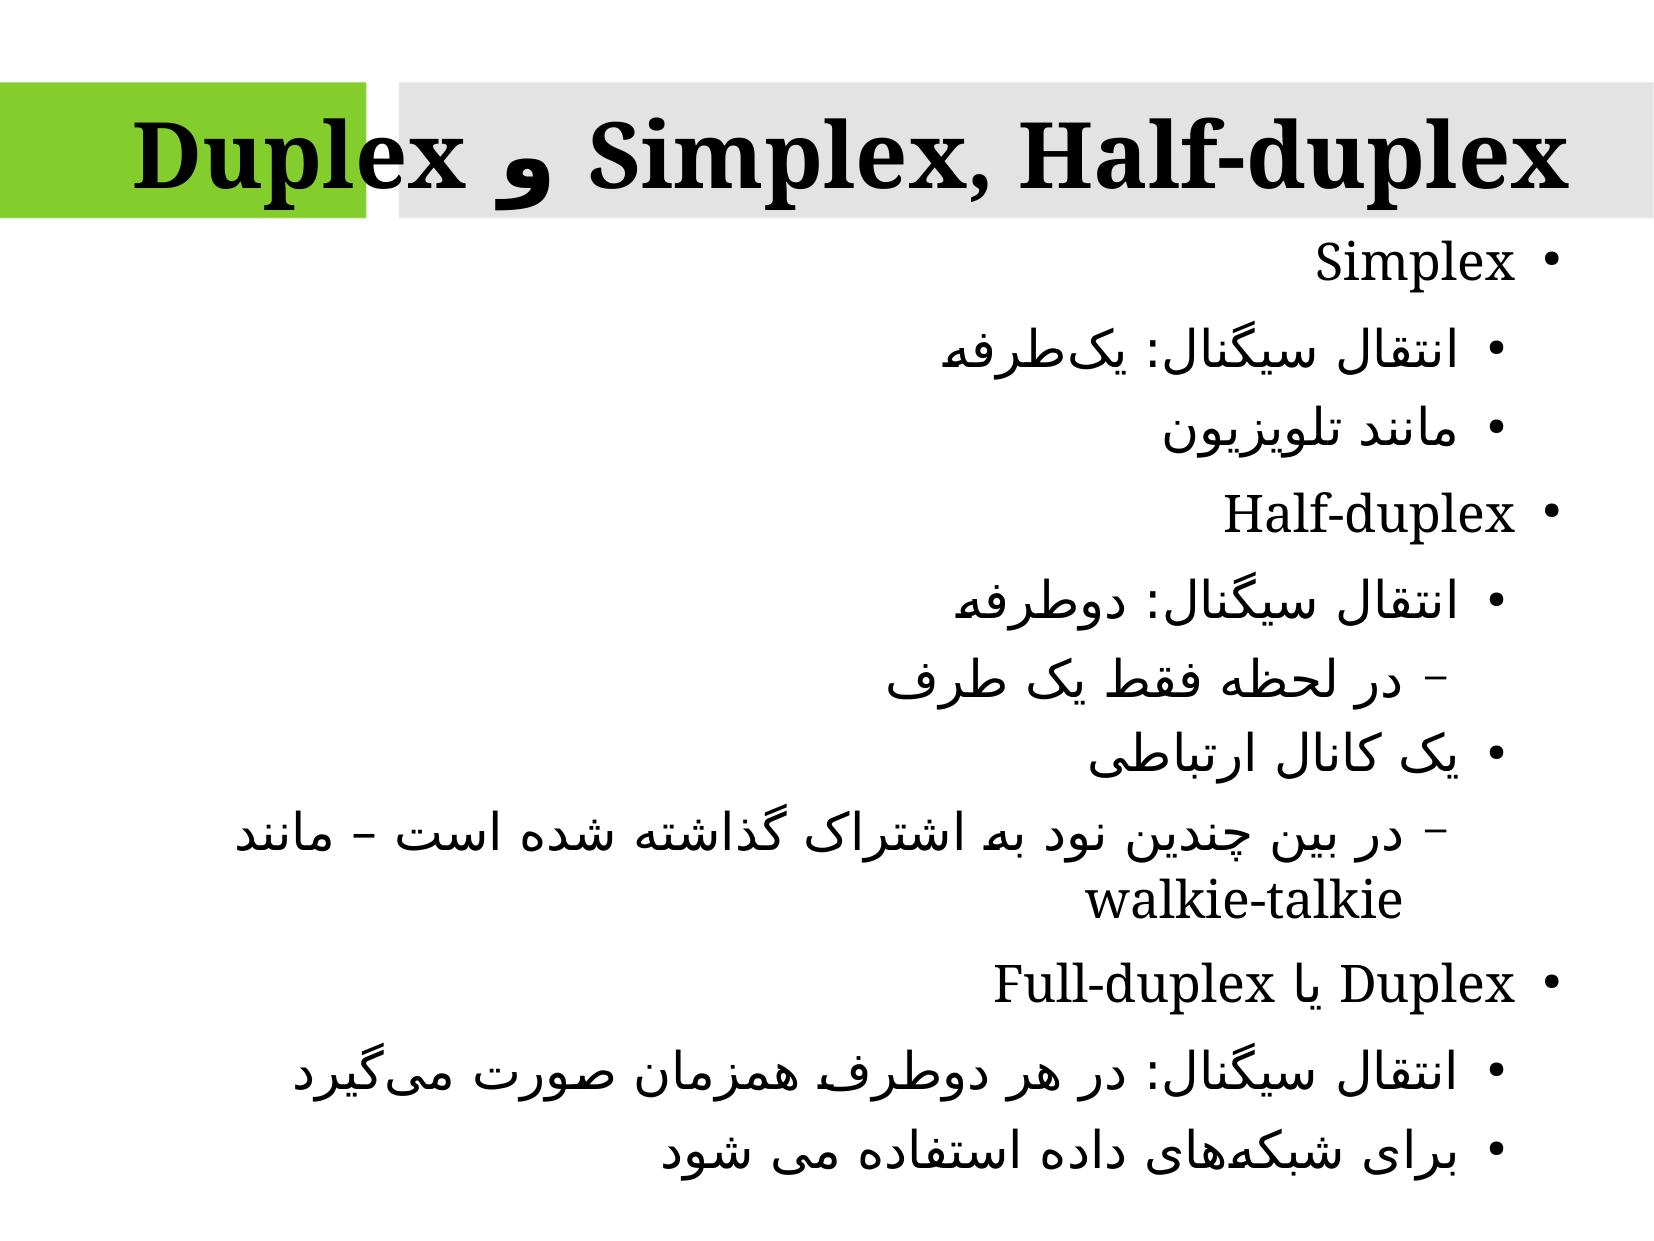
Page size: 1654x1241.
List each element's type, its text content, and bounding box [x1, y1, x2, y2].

list Simplex انتقال سیگنال: یک‌طرفه مانند تلویزیون Half-duplex انتقال سیگنال: دوطرفه در لحظه فقط یک طرف یک کانال ارتباطی در بین چندین نود به اشتراک گذاشته شده است – مانند walkie-talkie Duplex یا Full-duplex انتقال سیگنال: در هر دوطرف همزمان صورت می‌گیرد برای شبکه‌های داده استفاده می شود [82, 225, 1571, 1182]
title Simplex, Half-duplex و Duplex [82, 49, 1571, 225]
picture [0, 0, 1654, 1241]
